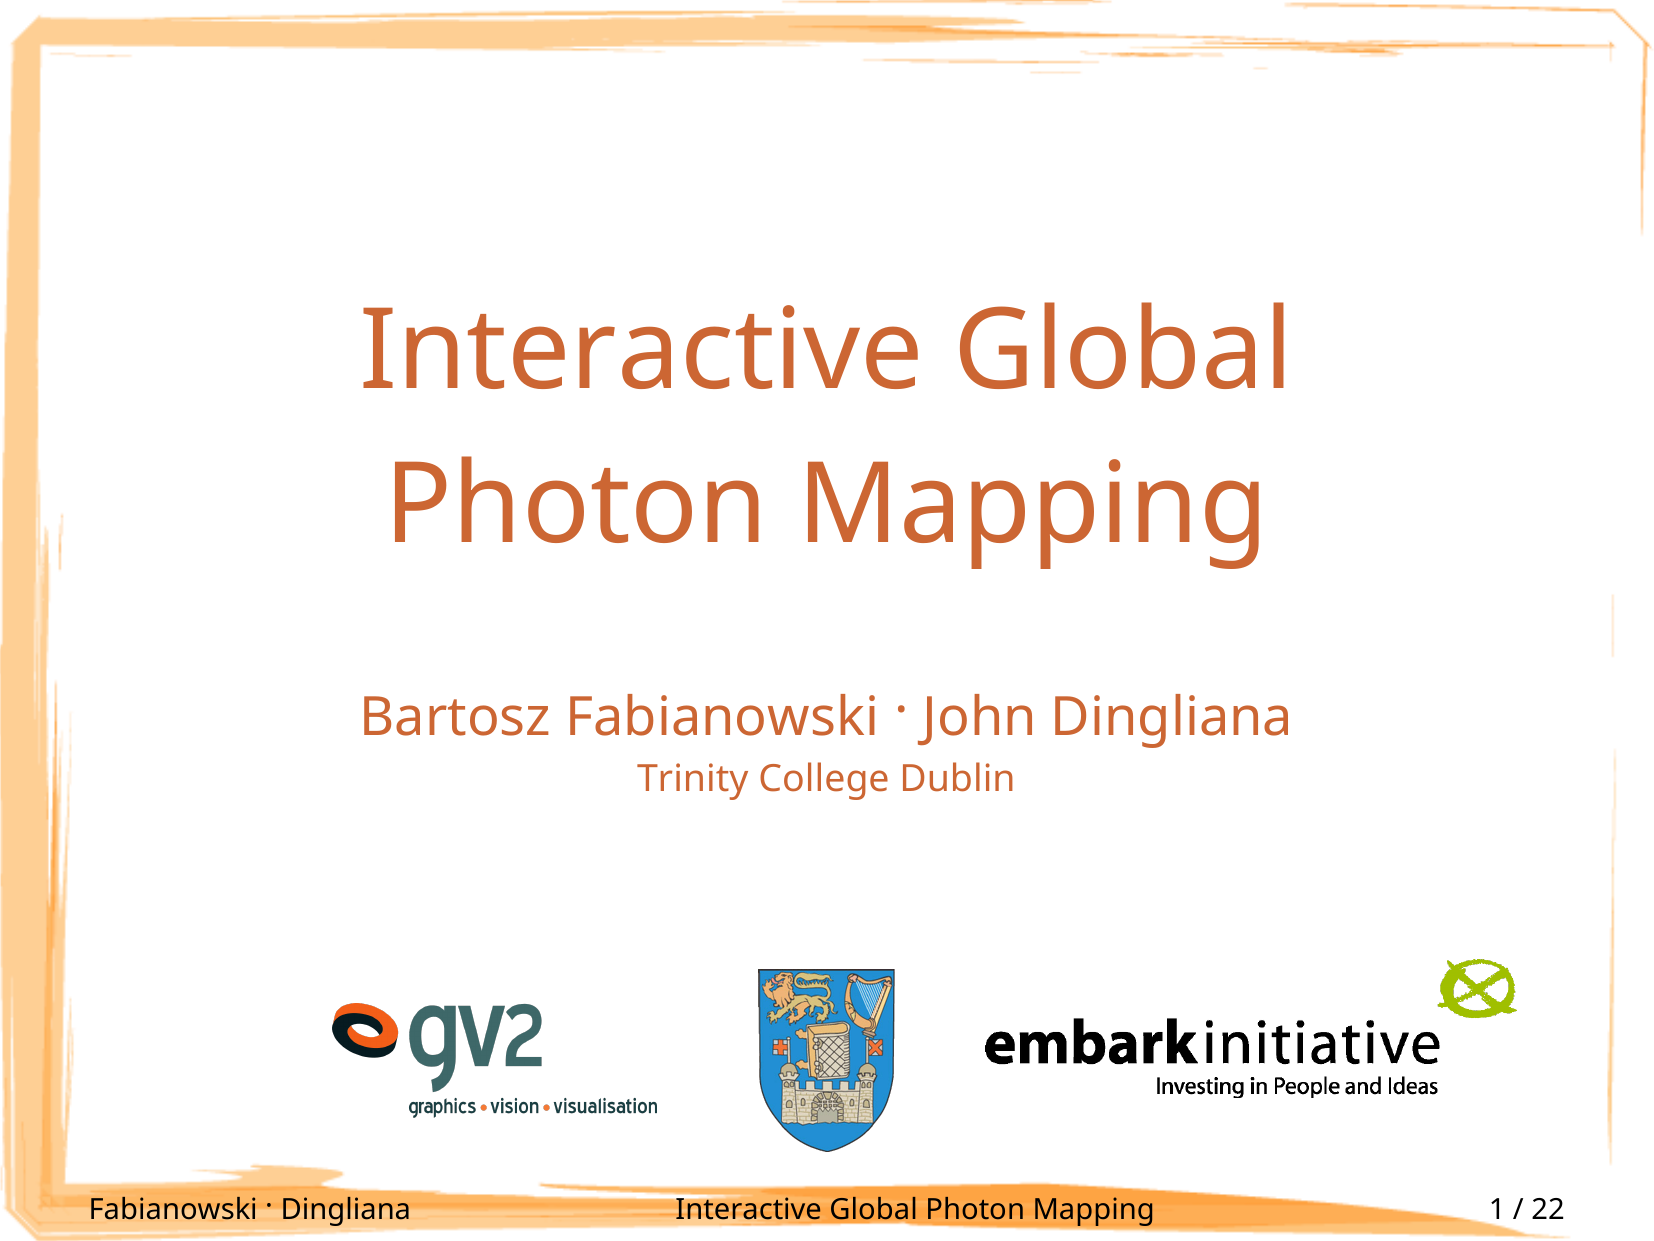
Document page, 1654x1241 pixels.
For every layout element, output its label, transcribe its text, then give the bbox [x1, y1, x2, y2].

picture [0, 0, 1654, 1241]
text_box Interactive Global Photon Mapping Bartosz Fabianowski · John Dingliana Trinity College Dublin [82, 49, 1571, 1063]
